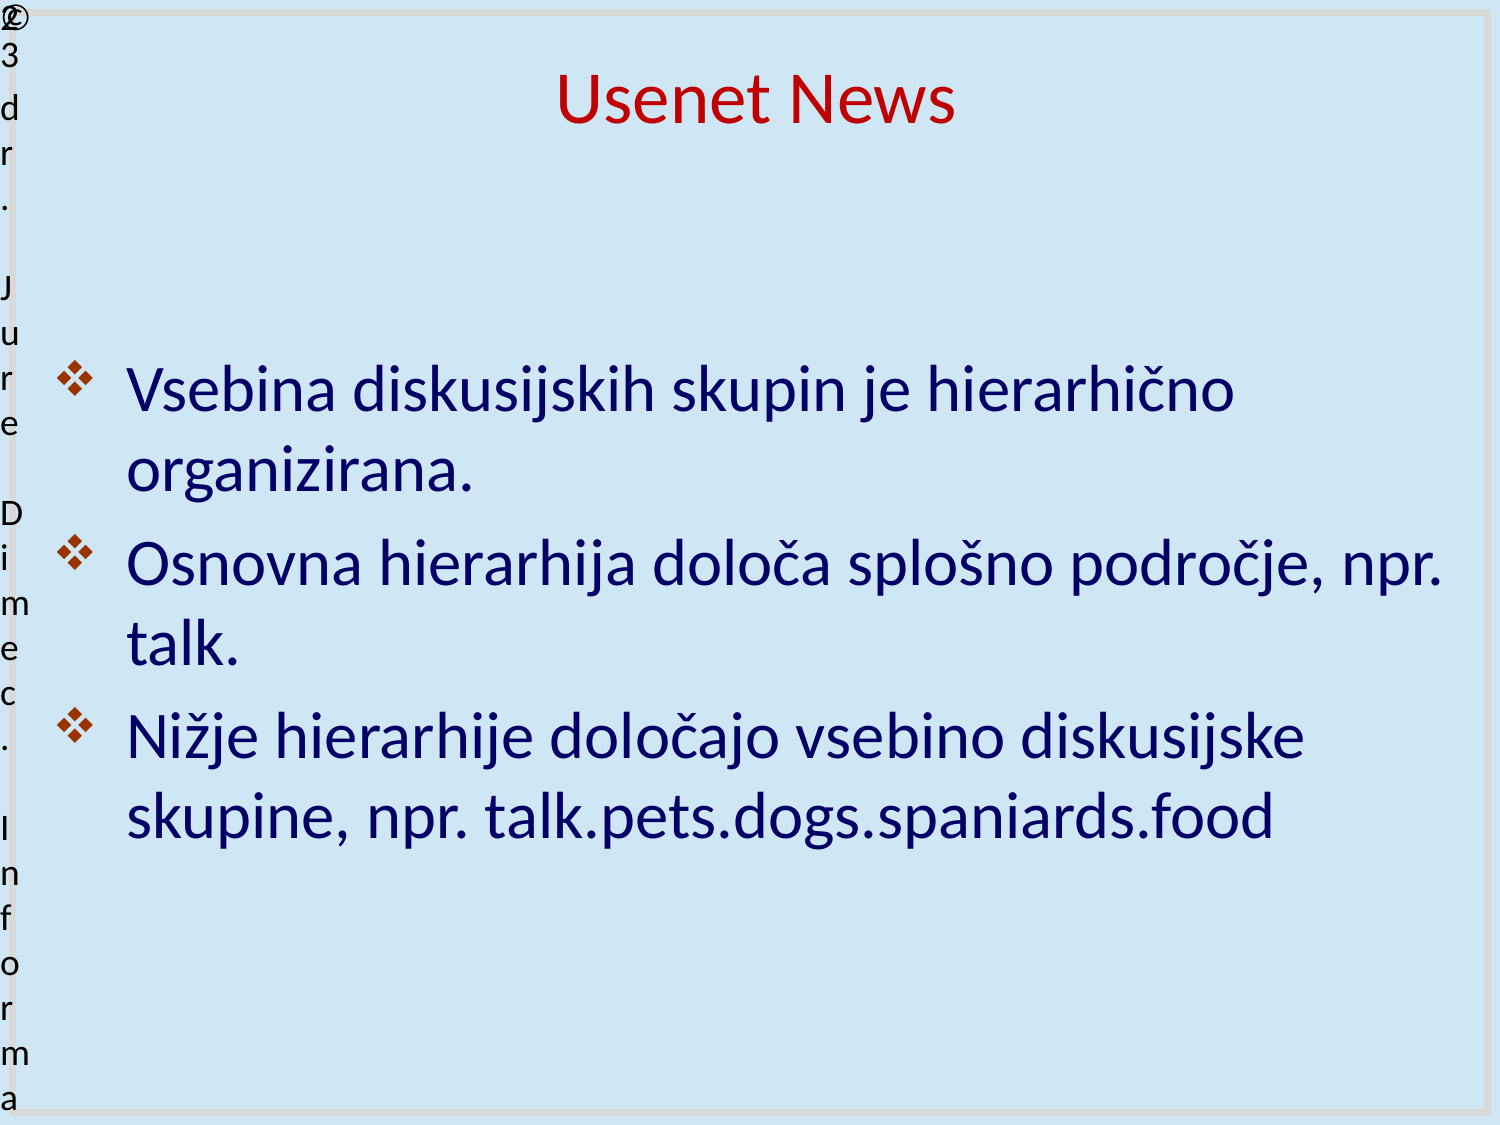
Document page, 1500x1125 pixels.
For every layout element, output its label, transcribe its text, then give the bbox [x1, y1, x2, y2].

list Vsebina diskusijskih skupin je hierarhično organizirana. Osnovna hierarhija določa splošno področje, npr. talk. Nižje hierarhije določajo vsebino diskusijske skupine, npr. talk.pets.dogs.spaniards.food [37, 337, 1475, 1050]
title Usenet News [37, 37, 1475, 150]
